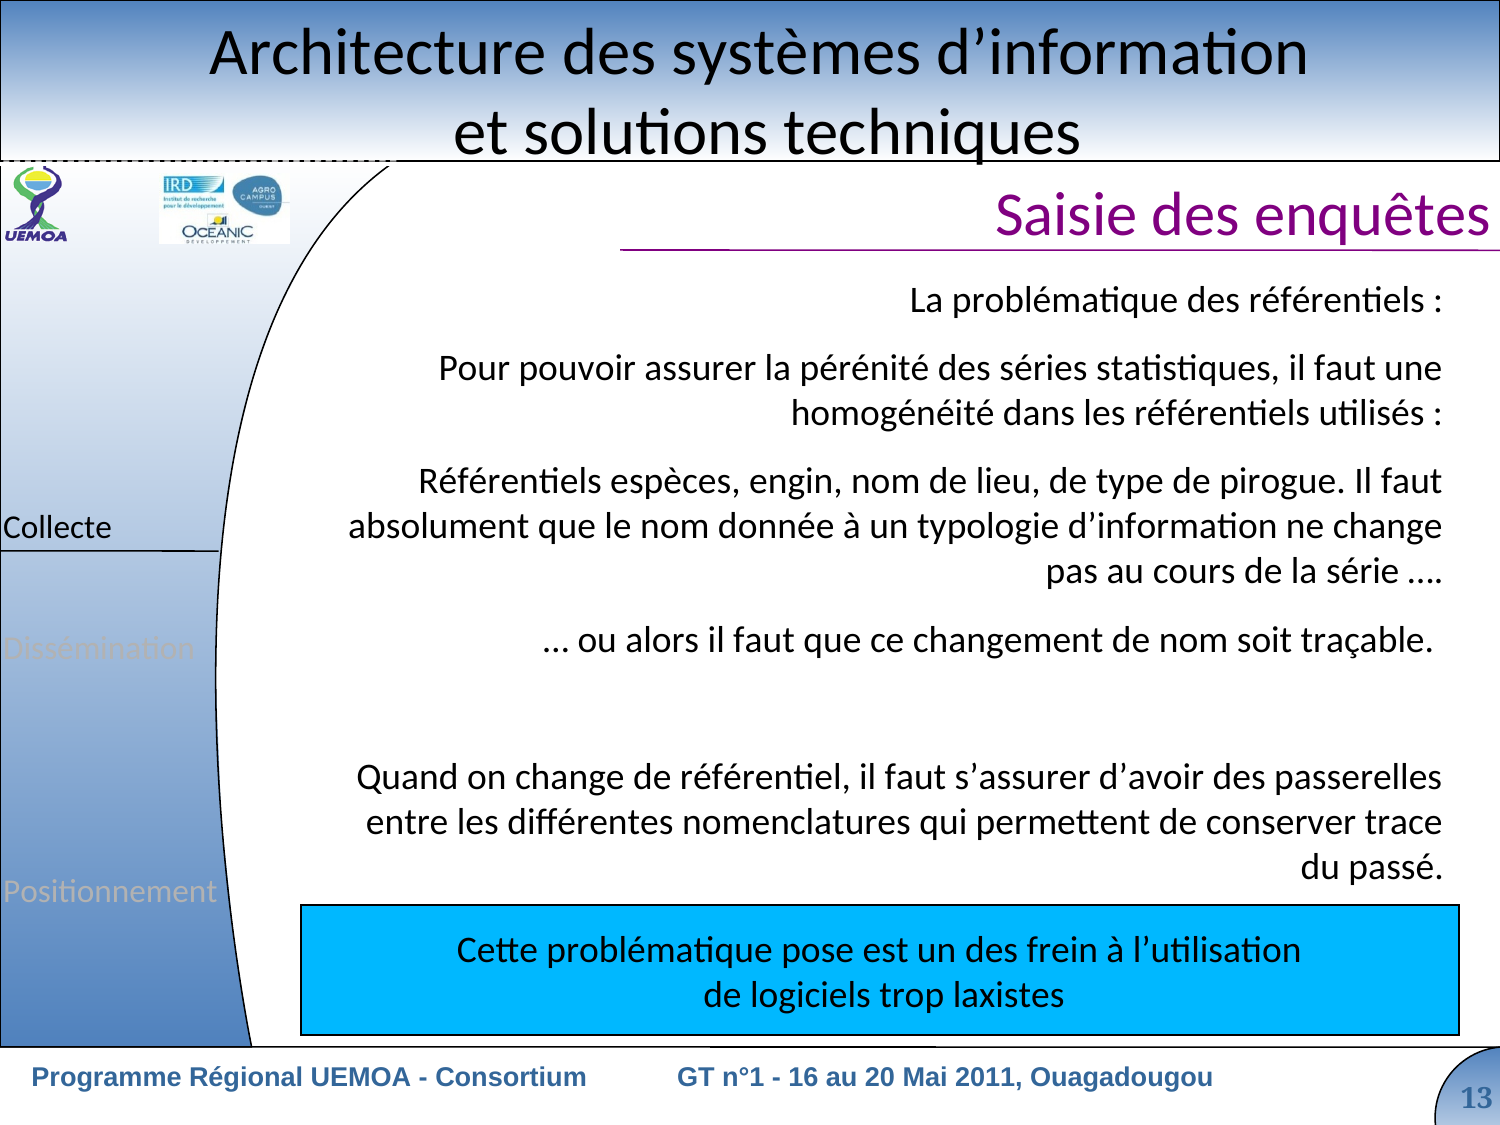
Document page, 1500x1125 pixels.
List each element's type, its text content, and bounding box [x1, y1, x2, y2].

text_box Architecture des systèmes d’information et solutions techniques [53, 0, 1483, 161]
text_box Saisie des enquêtes [265, 165, 1500, 256]
text_box Collecte Dissémination Positionnement [0, 497, 314, 1039]
text_box La problématique des référentiels : Pour pouvoir assurer la pérénité des séries statistiques, il faut une homogénéité dans les référentiels utilisés : Référentiels espèces, engin, nom de lieu, de type de pirogue. Il faut absolument que le nom donnée à un typologie d’information ne change pas au cours de la série …. … ou alors il faut que ce changement de nom soit traçable. Quand on change de référentiel, il faut s’assurer d’avoir des passerelles entre les différentes nomenclatures qui permettent de conserver trace du passé. [312, 267, 1459, 895]
picture [159, 173, 265, 244]
text_box Cette problématique pose est un des frein à l’utilisation de logiciels trop laxistes [314, 904, 1459, 1035]
picture [0, 166, 73, 244]
